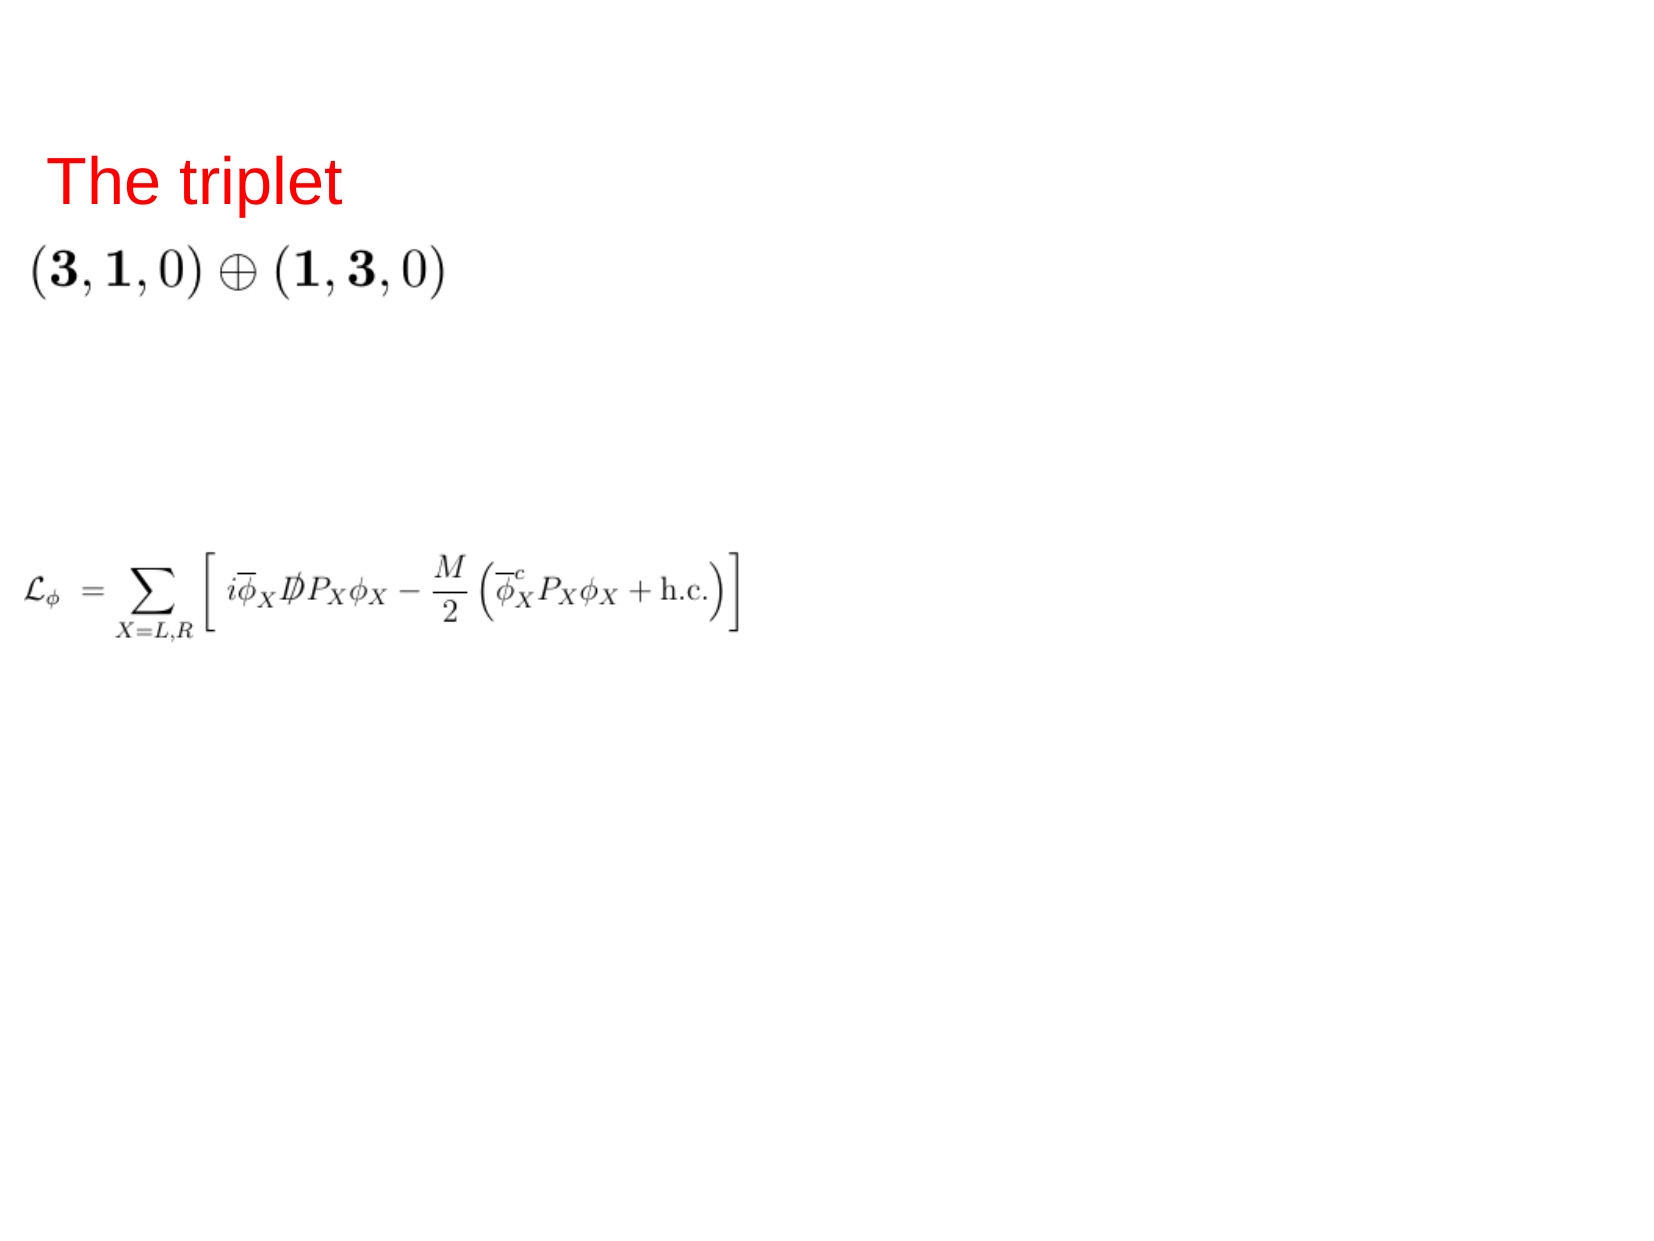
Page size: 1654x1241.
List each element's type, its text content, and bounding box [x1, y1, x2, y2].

picture [0, 524, 751, 660]
picture [0, 224, 471, 318]
title The triplet [0, 77, 949, 286]
